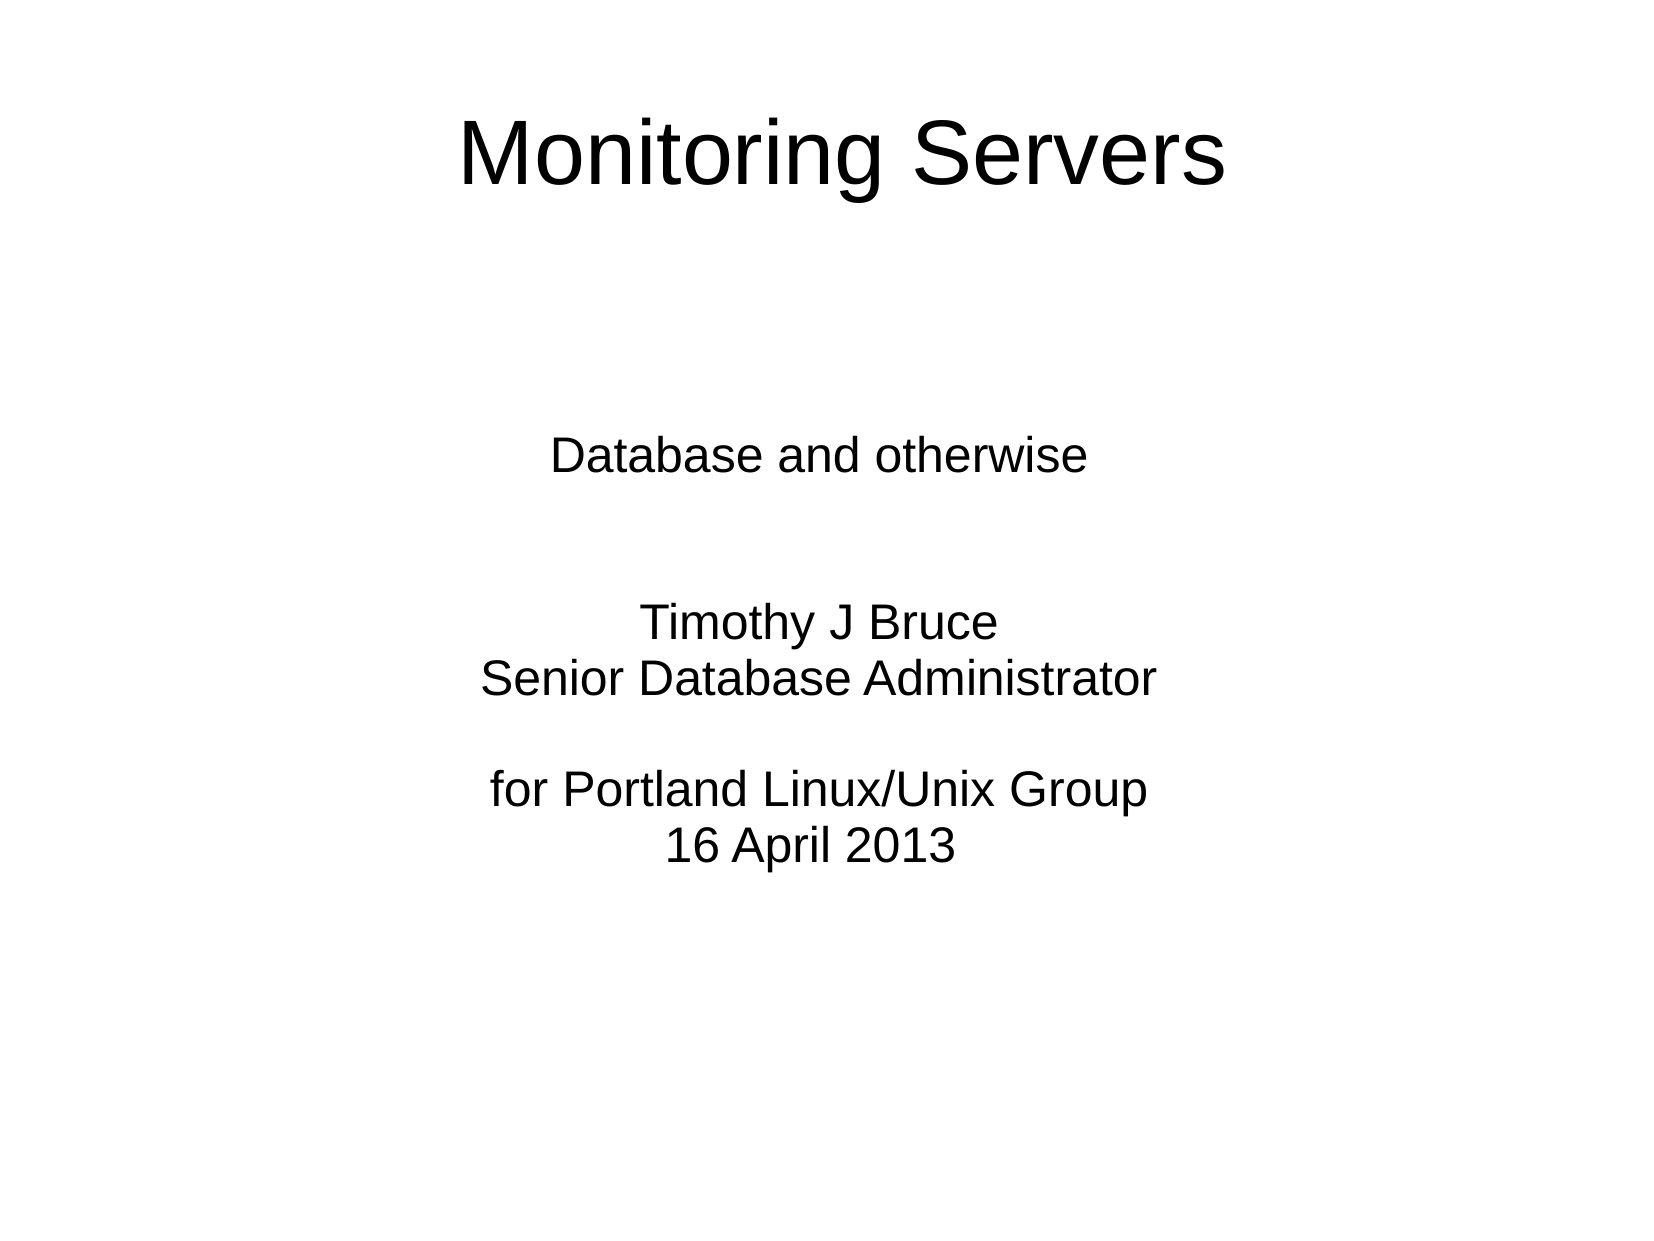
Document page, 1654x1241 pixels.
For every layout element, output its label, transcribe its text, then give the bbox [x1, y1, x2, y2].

title Monitoring Servers [82, 49, 1571, 257]
subtitle Database and otherwise Timothy J Bruce Senior Database Administrator for Portland Linux/Unix Group 16 April 2013 [82, 290, 1538, 1010]
